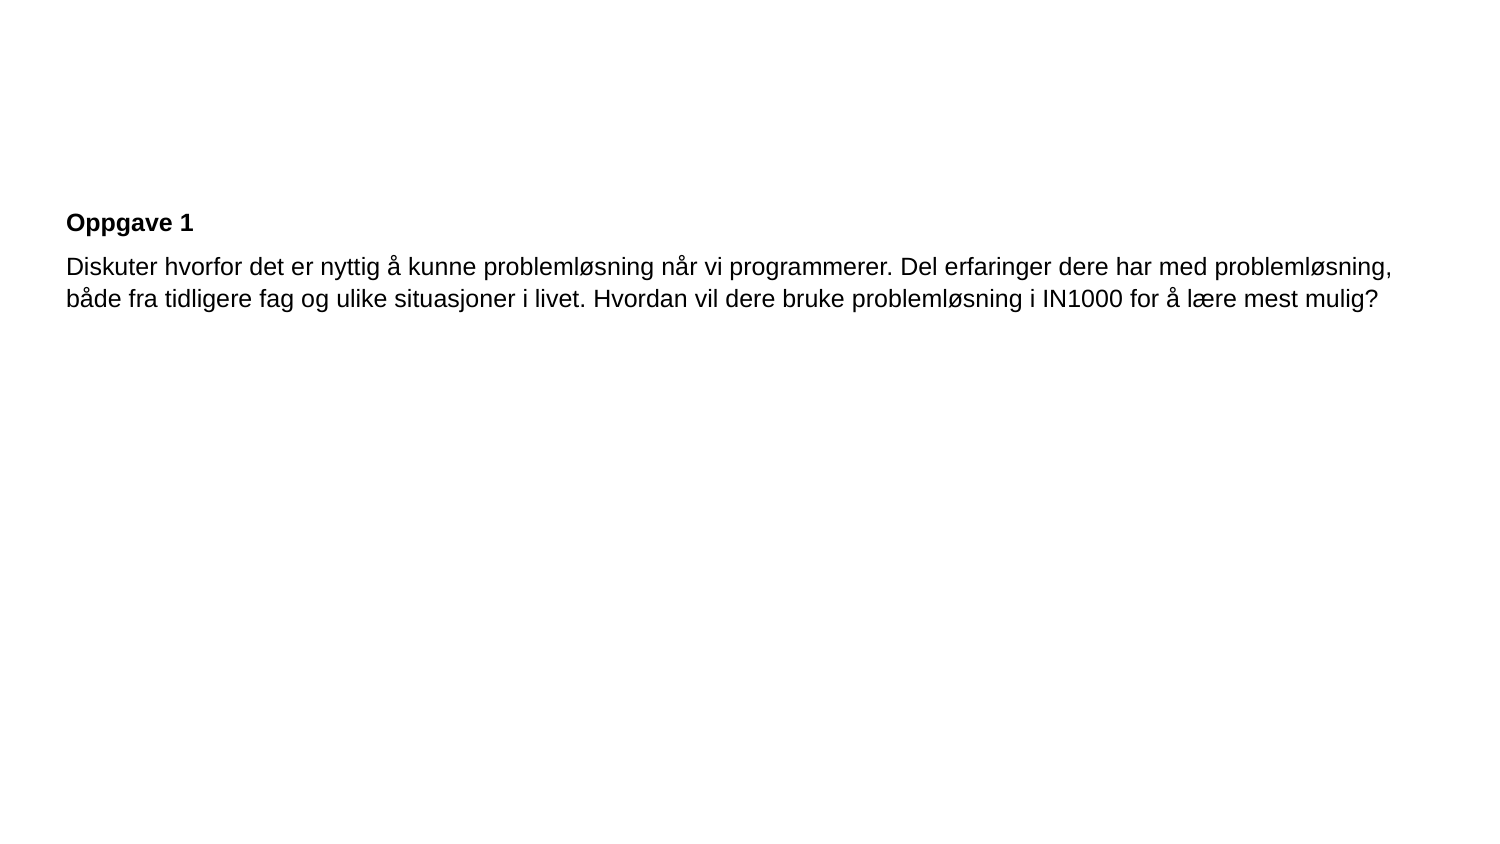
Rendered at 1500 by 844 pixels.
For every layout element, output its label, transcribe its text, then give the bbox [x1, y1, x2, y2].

list Oppgave 1 Diskuter hvorfor det er nyttig å kunne problemløsning når vi programmerer. Del erfaringer dere har med problemløsning, både fra tidligere fag og ulike situasjoner i livet. Hvordan vil dere bruke problemløsning i IN1000 for å lære mest mulig? [51, 189, 1449, 750]
